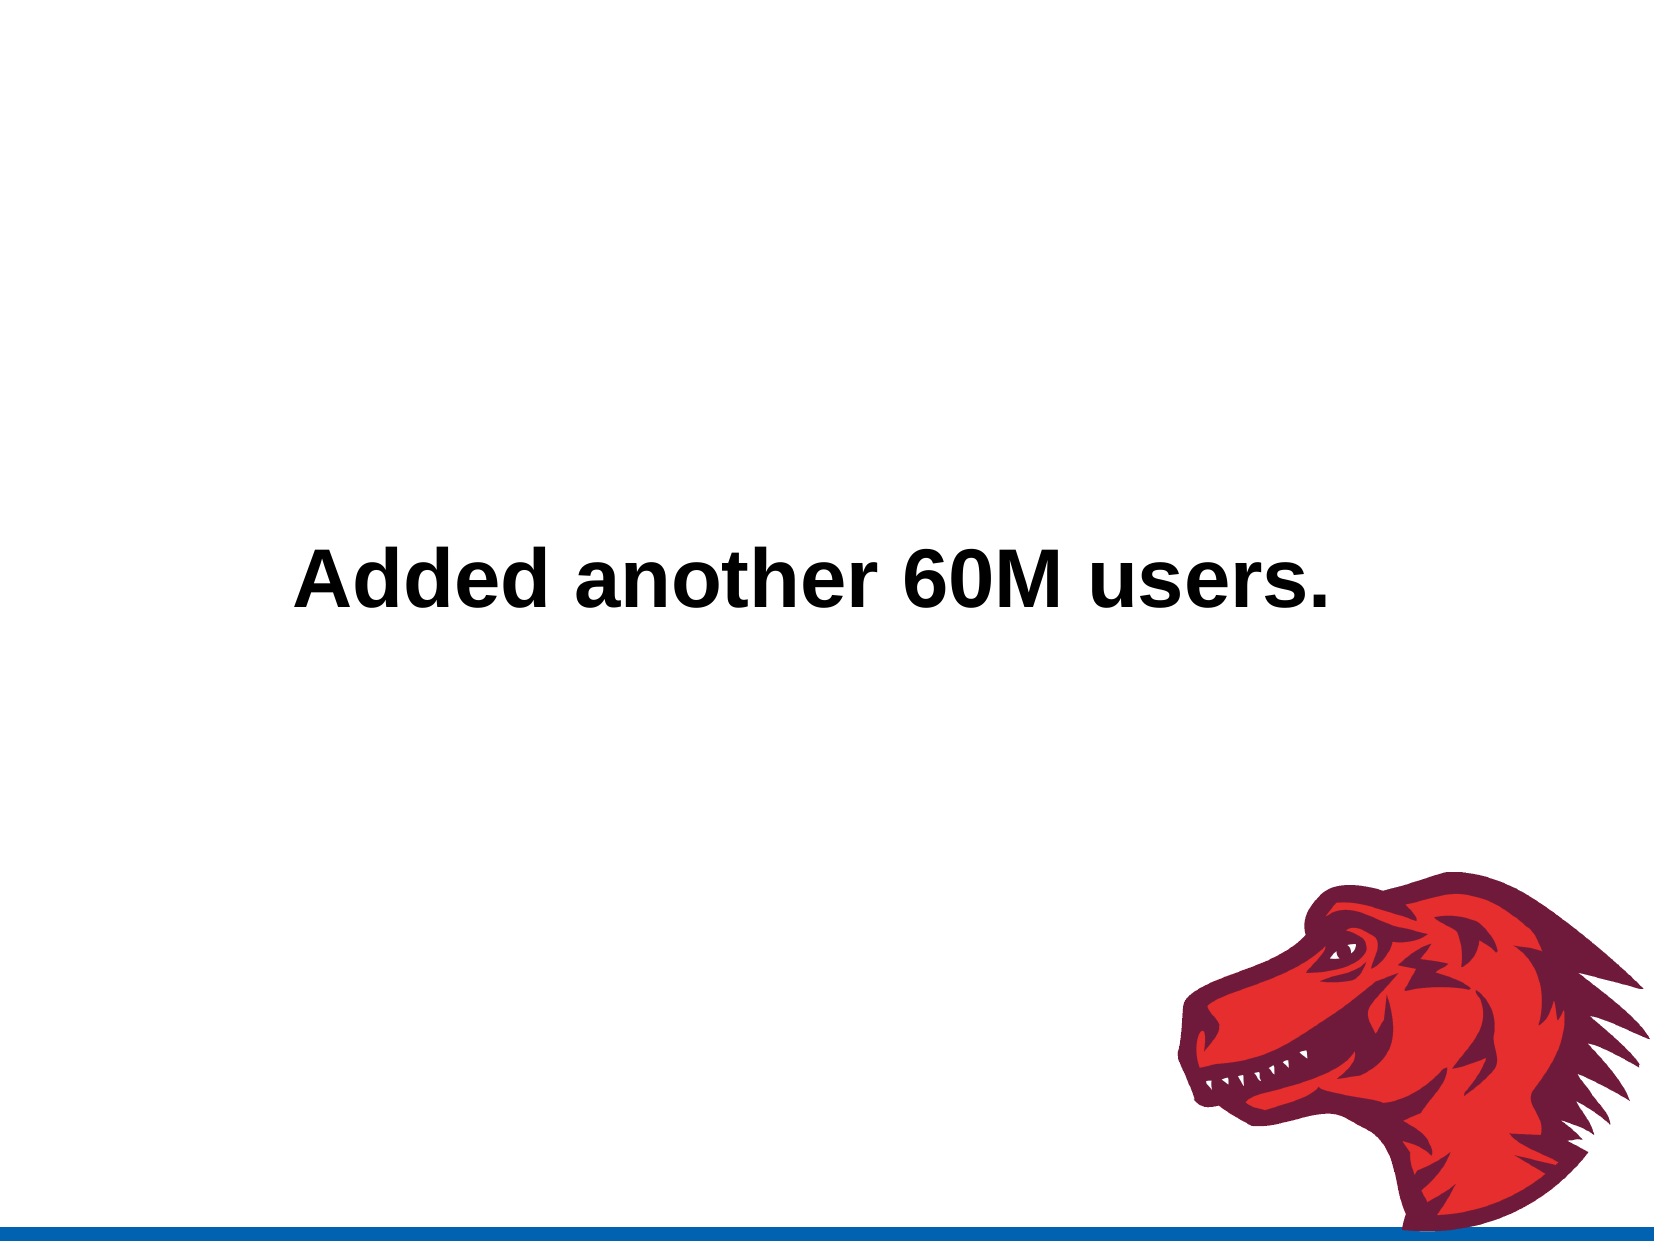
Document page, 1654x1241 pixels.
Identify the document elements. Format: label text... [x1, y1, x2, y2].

picture [1171, 872, 1654, 1241]
text_box Added another 60M users. [277, 525, 1351, 633]
